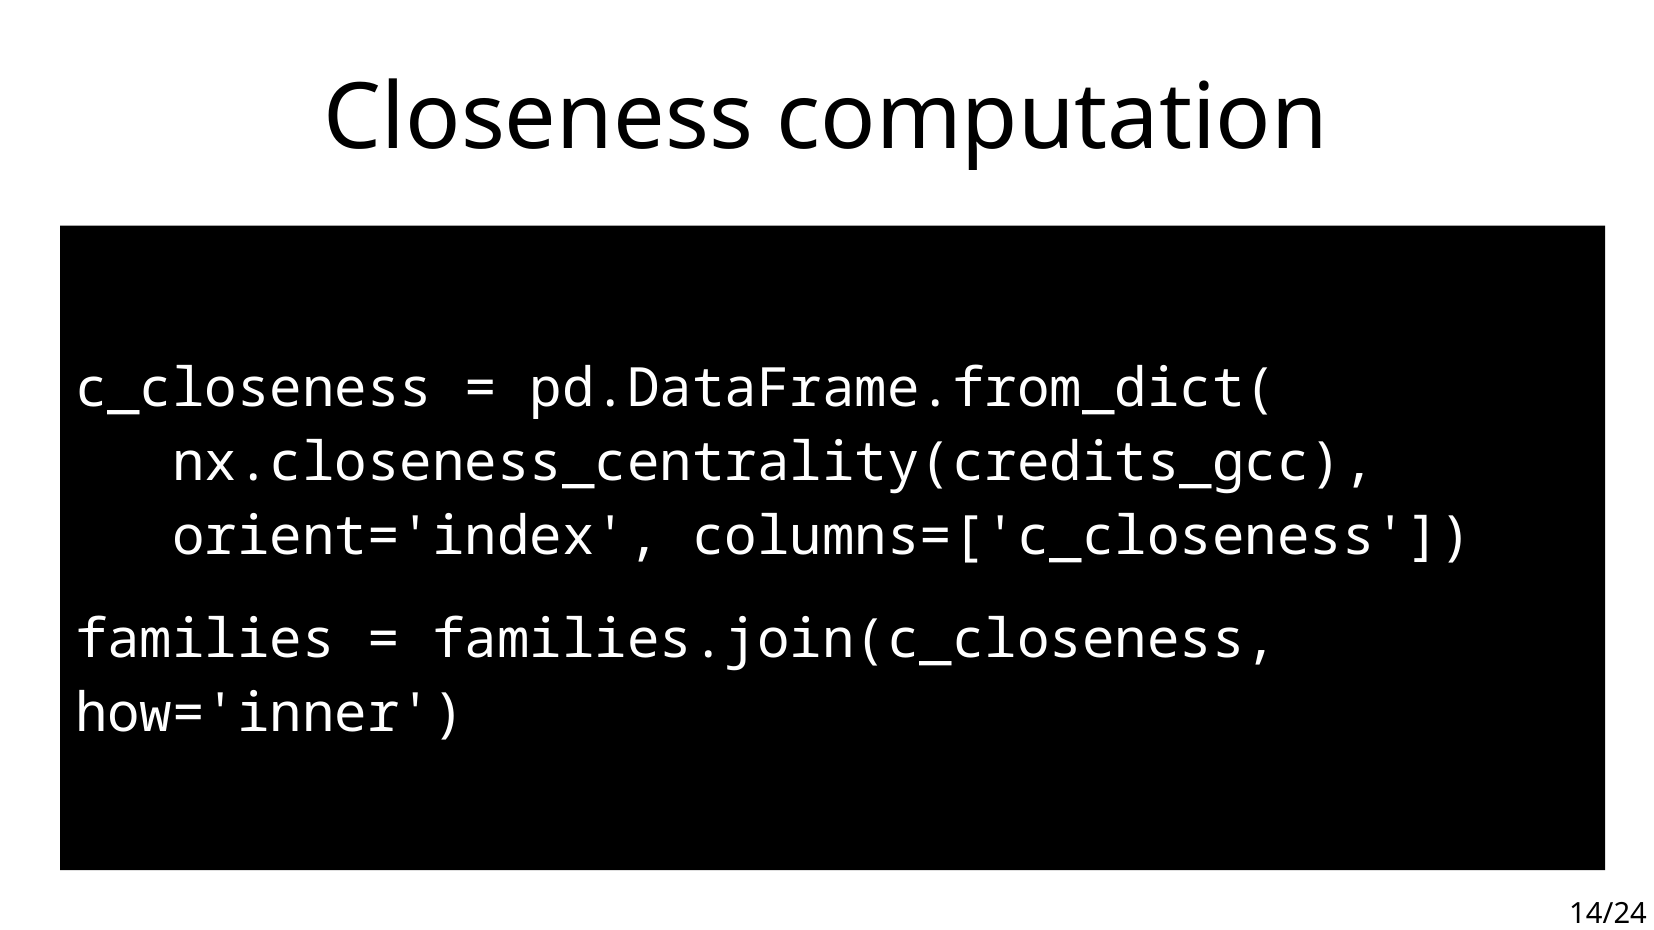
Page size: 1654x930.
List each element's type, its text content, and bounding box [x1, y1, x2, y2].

list c_closeness = pd.DataFrame.from_dict( nx.closeness_centrality(credits_gcc), orient='index', columns=['c_closeness']) families = families.join(c_closeness, how='inner') [60, 225, 1606, 871]
title Closeness computation [82, 1, 1571, 225]
